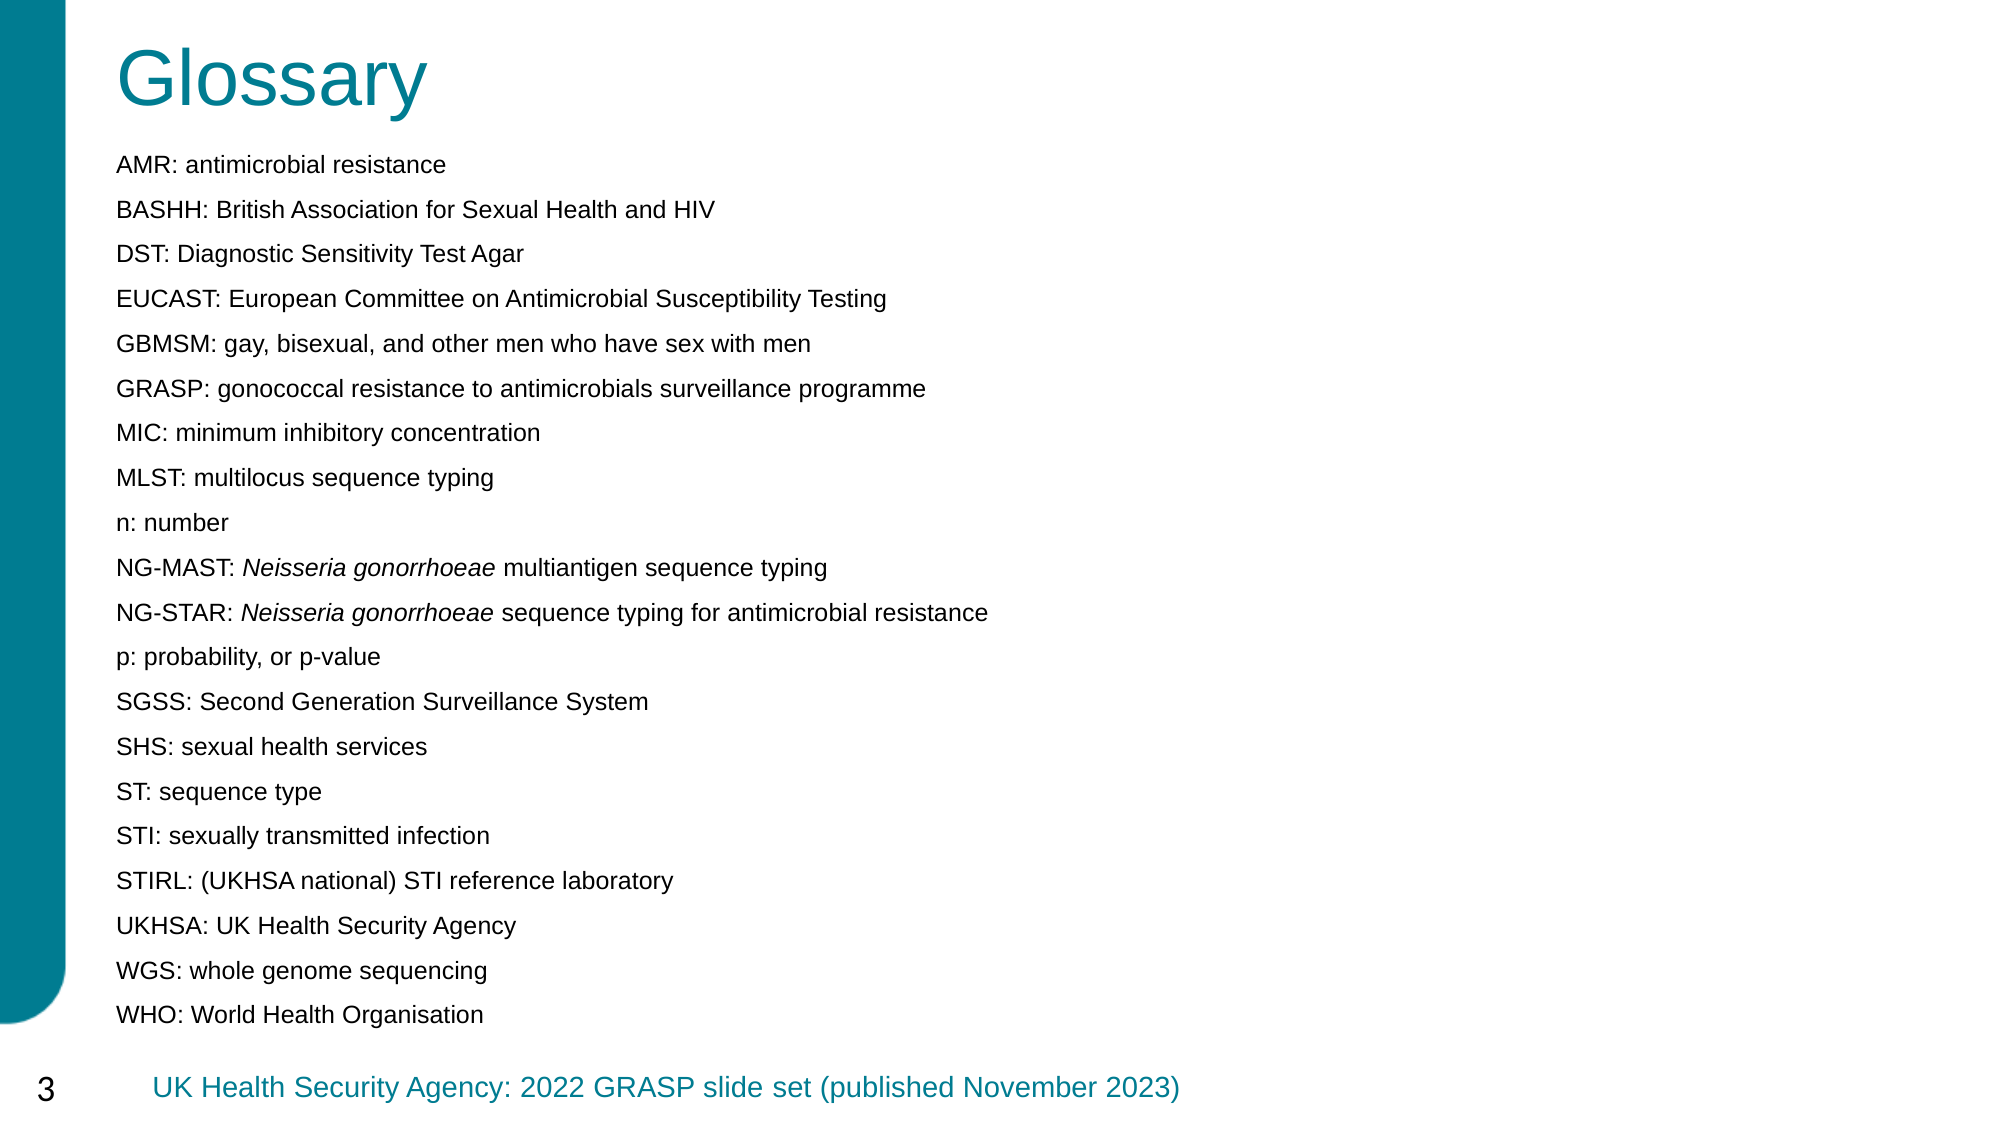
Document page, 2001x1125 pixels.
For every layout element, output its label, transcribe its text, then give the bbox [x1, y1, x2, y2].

title Glossary [101, 29, 1926, 146]
list AMR: antimicrobial resistance BASHH: British Association for Sexual Health and HIV DST: Diagnostic Sensitivity Test Agar EUCAST: European Committee on Antimicrobial Susceptibility Testing GBMSM: gay, bisexual, and other men who have sex with men GRASP: gonococcal resistance to antimicrobials surveillance programme MIC: minimum inhibitory concentration MLST: multilocus sequence typing n: number NG-MAST: Neisseria gonorrhoeae multiantigen sequence typing NG-STAR: Neisseria gonorrhoeae sequence typing for antimicrobial resistance p: probability, or p-value SGSS: Second Generation Surveillance System SHS: sexual health services ST: sequence type STI: sexually transmitted infection STIRL: (UKHSA national) STI reference laboratory UKHSA: UK Health Security Agency WGS: whole genome sequencing WHO: World Health Organisation [101, 146, 1926, 1044]
text_box UK Health Security Agency: 2022 GRASP slide set (published November 2023) [137, 1056, 1780, 1116]
text_box [21, 1056, 120, 1117]
